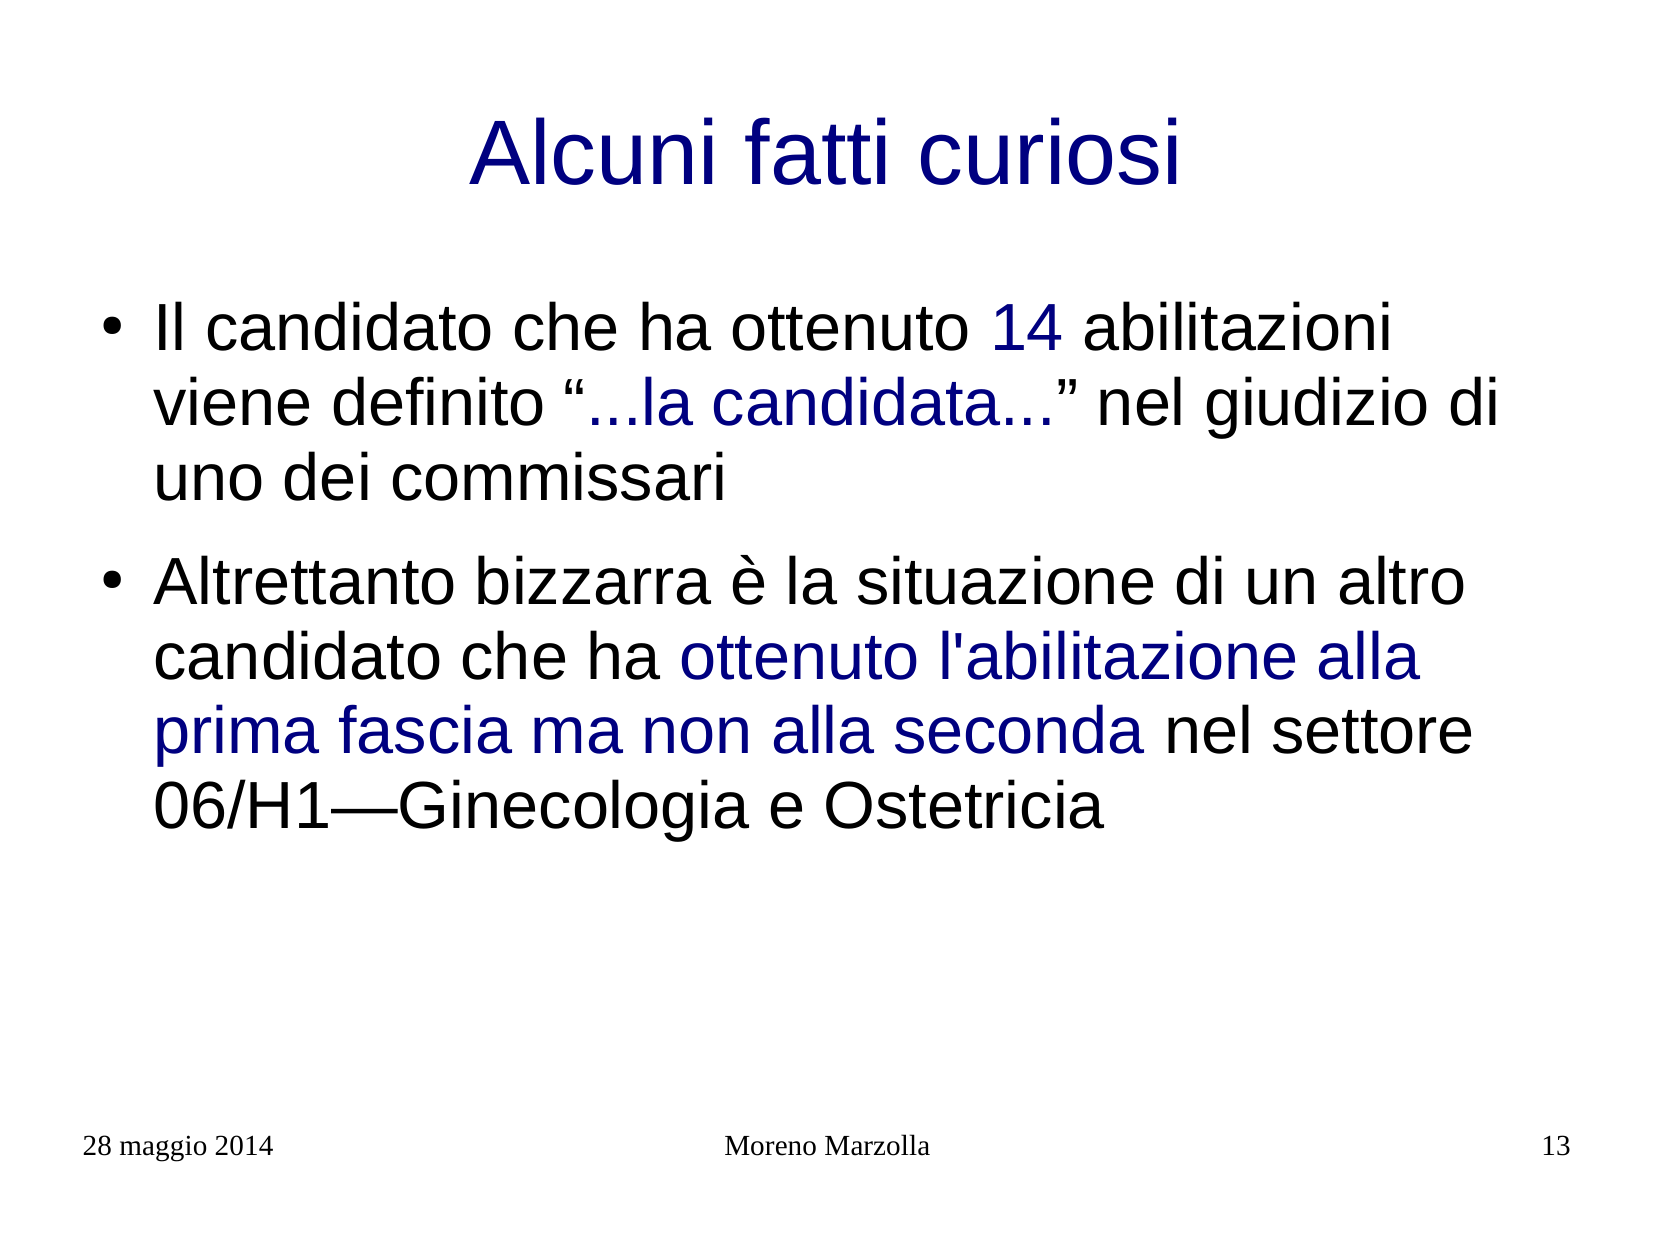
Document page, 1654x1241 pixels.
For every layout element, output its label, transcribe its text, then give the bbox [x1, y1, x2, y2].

list Il candidato che ha ottenuto 14 abilitazioni viene definito “...la candidata...” nel giudizio di uno dei commissari Altrettanto bizzarra è la situazione di un altro candidato che ha ottenuto l'abilitazione alla prima fascia ma non alla seconda nel settore 06/H1—Ginecologia e Ostetricia [82, 290, 1538, 1107]
title Alcuni fatti curiosi [82, 49, 1571, 257]
